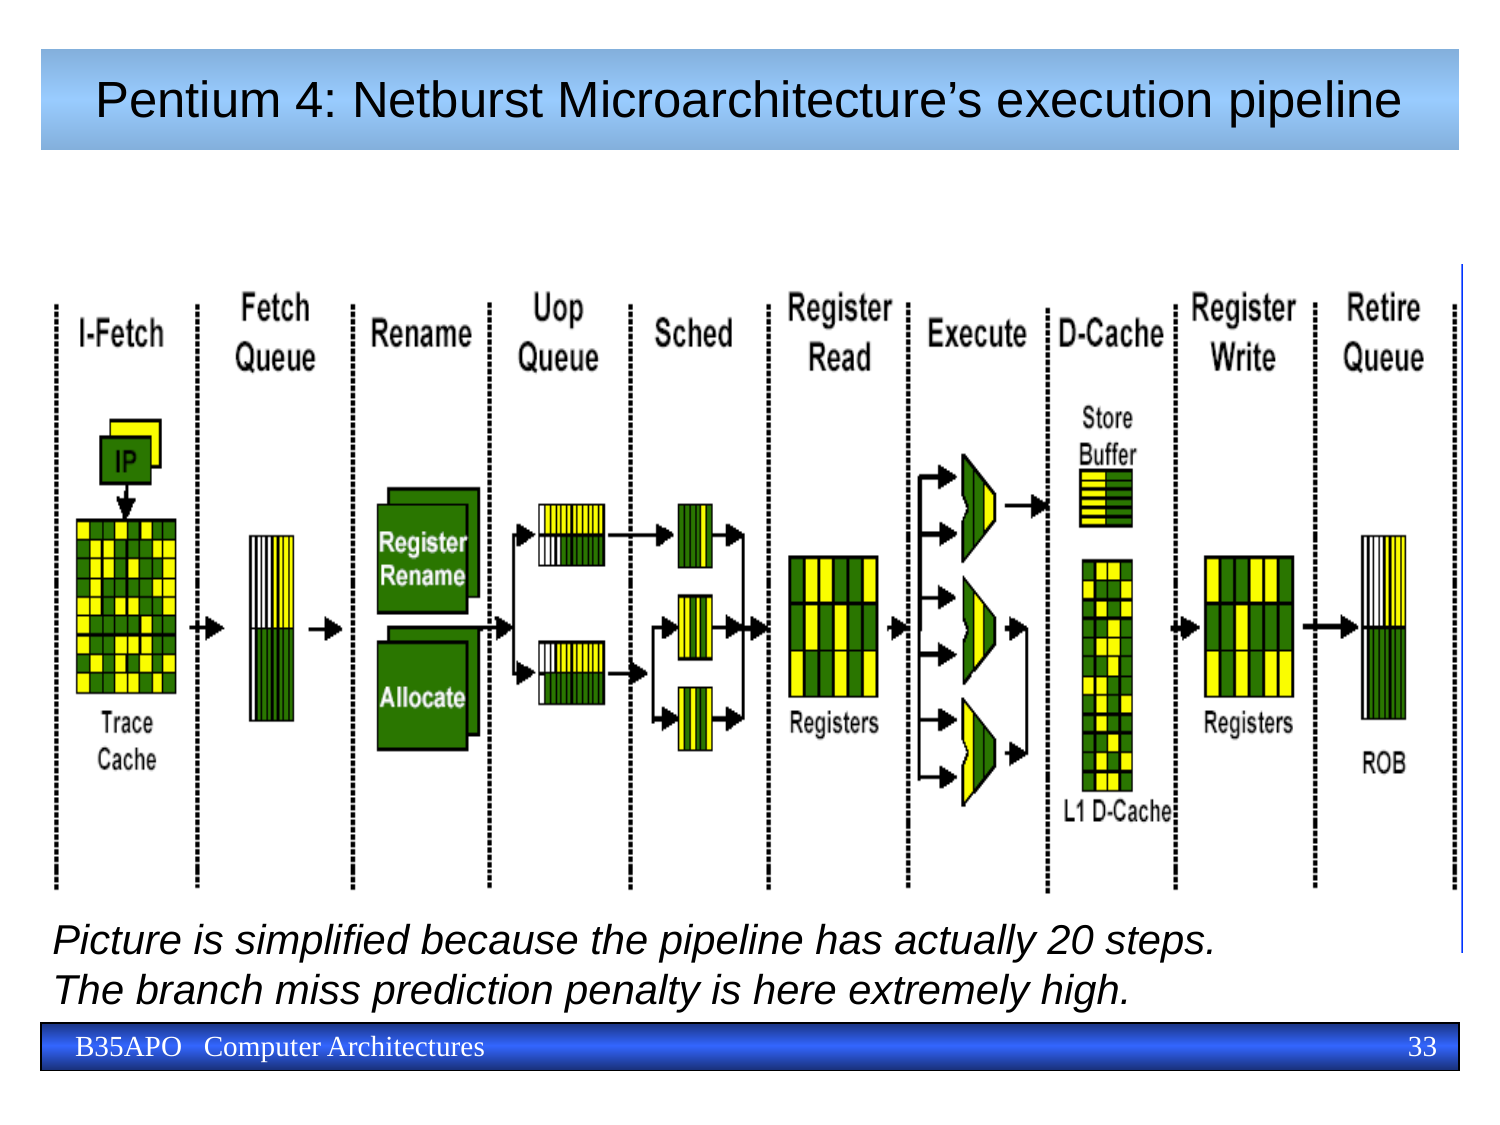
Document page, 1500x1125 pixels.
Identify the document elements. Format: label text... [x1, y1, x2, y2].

title Pentium 4: Netburst Microarchitecture’s execution pipeline [41, 49, 1459, 150]
text_box Picture is simplified because the pipeline has actually 20 steps. The branch miss prediction penalty is here extremely high. [37, 905, 1412, 1020]
picture [37, 264, 1463, 953]
